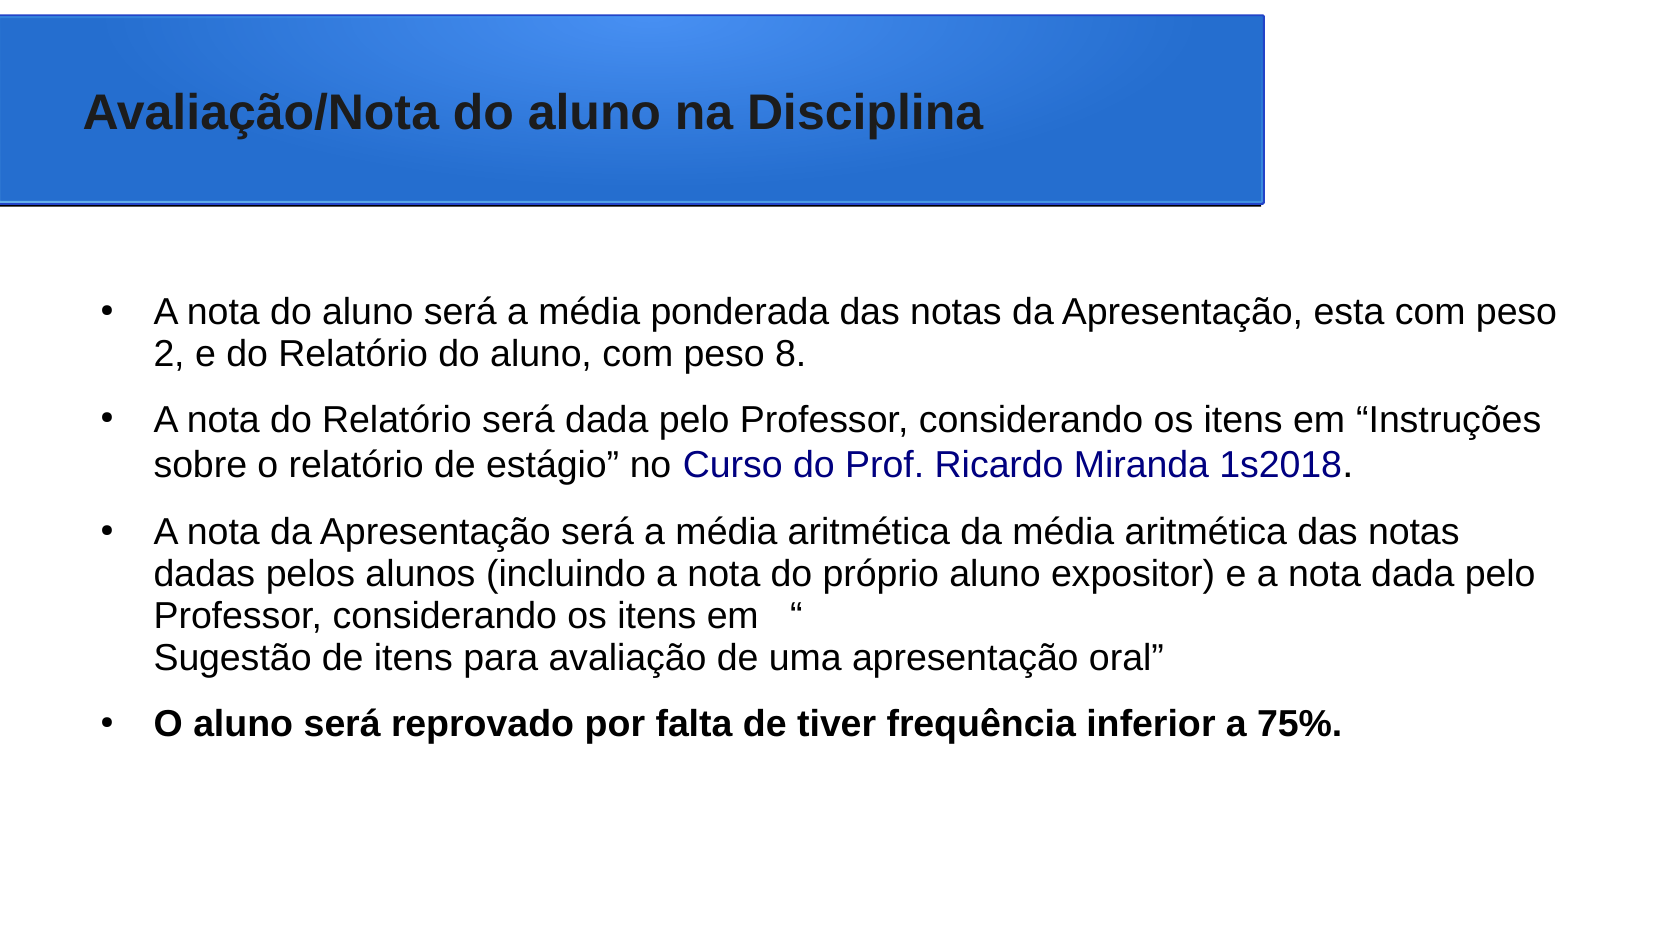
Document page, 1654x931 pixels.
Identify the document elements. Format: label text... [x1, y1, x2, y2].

title Avaliação/Nota do aluno na Disciplina [82, 35, 1235, 189]
list A nota do aluno será a média ponderada das notas da Apresentação, esta com peso 2, e do Relatório do aluno, com peso 8. A nota do Relatório será dada pelo Professor, considerando os itens em “Instruções sobre o relatório de estágio” no Curso do Prof. Ricardo Miranda 1s2018. A nota da Apresentação será a média aritmética da média aritmética das notas dadas pelos alunos (incluindo a nota do próprio aluno expositor) e a nota dada pelo Professor, considerando os itens em “Sugestão de itens para avaliação de uma apresentação oral” O aluno será reprovado por falta de tiver frequência inferior a 75%. [82, 224, 1571, 764]
